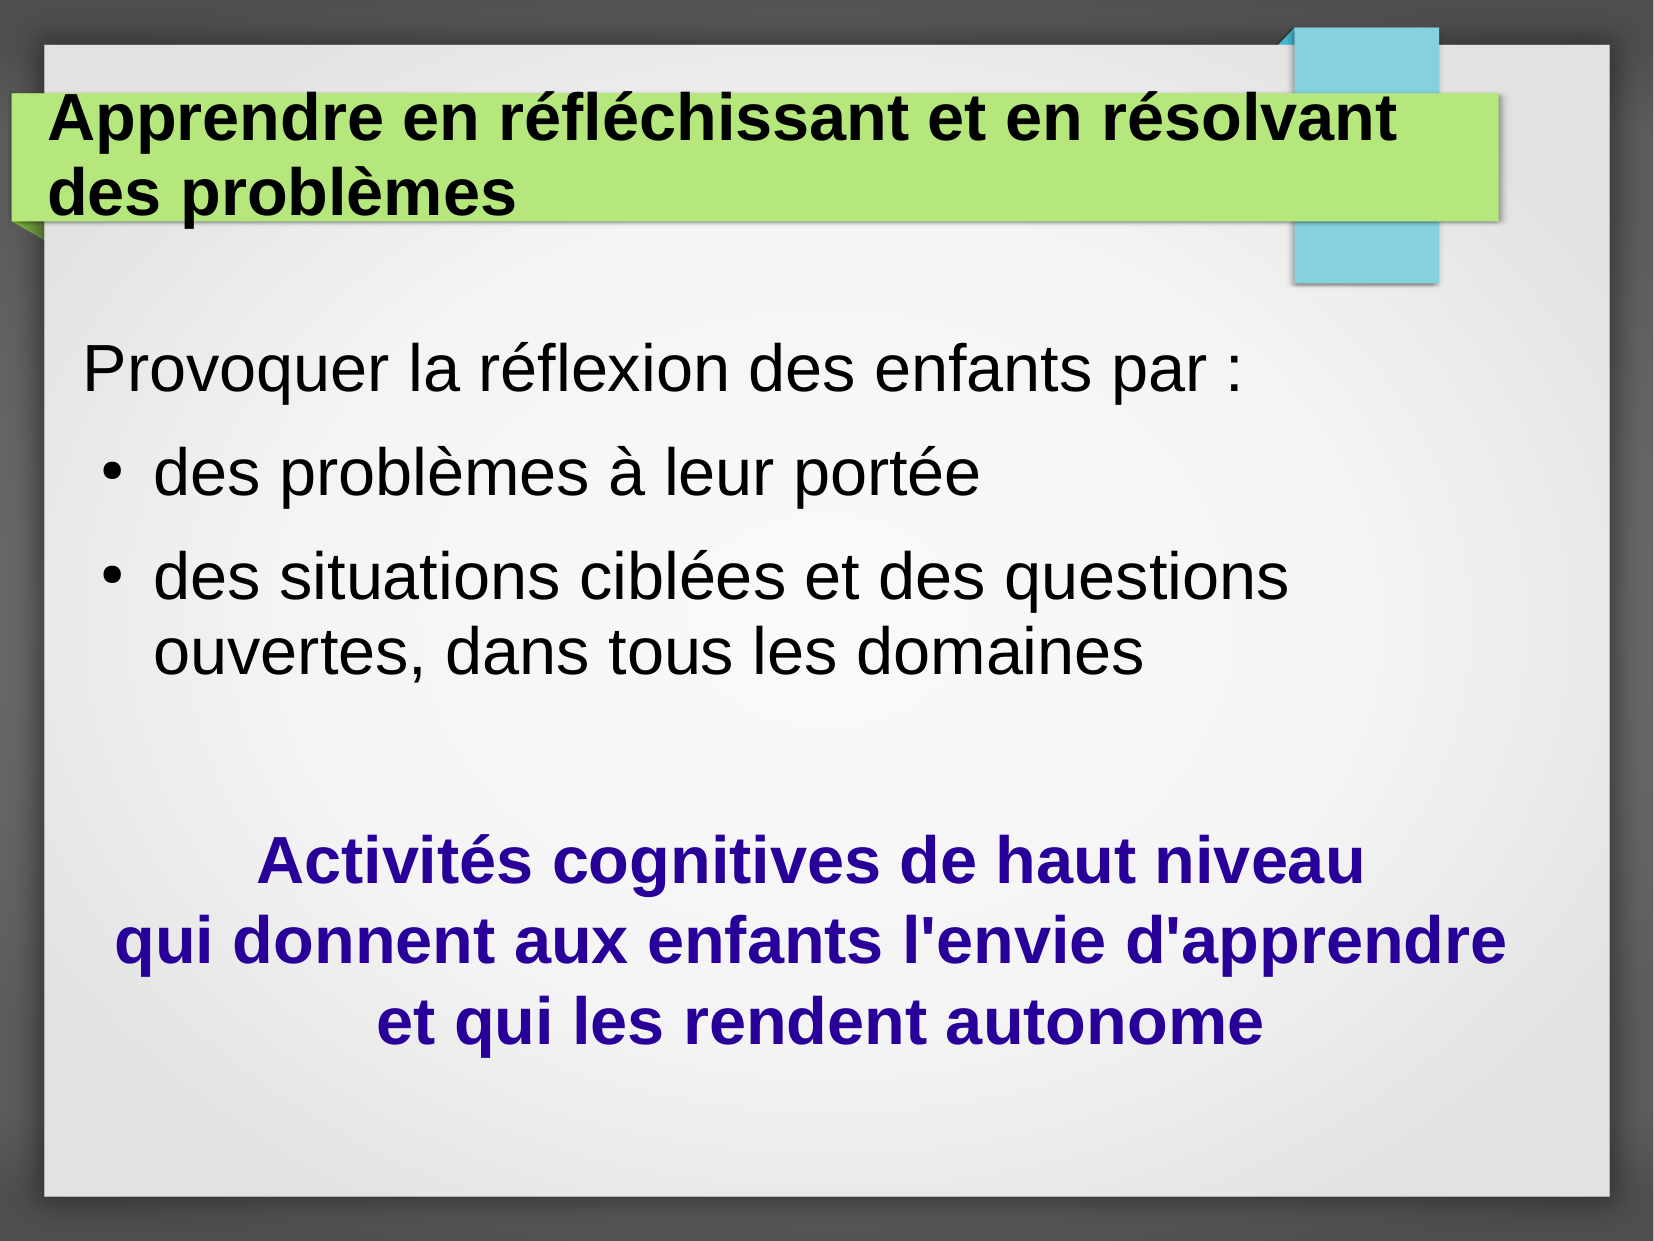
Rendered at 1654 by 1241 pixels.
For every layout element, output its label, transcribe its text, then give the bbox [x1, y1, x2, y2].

title Apprendre en réfléchissant et en résolvant des problèmes [47, 59, 1524, 250]
picture [0, 0, 1654, 1241]
list Provoquer la réflexion des enfants par : des problèmes à leur portée des situations ciblées et des questions ouvertes, dans tous les domaines Activités cognitives de haut niveau qui donnent aux enfants l'envie d'apprendre et qui les rendent autonome [82, 330, 1560, 1111]
